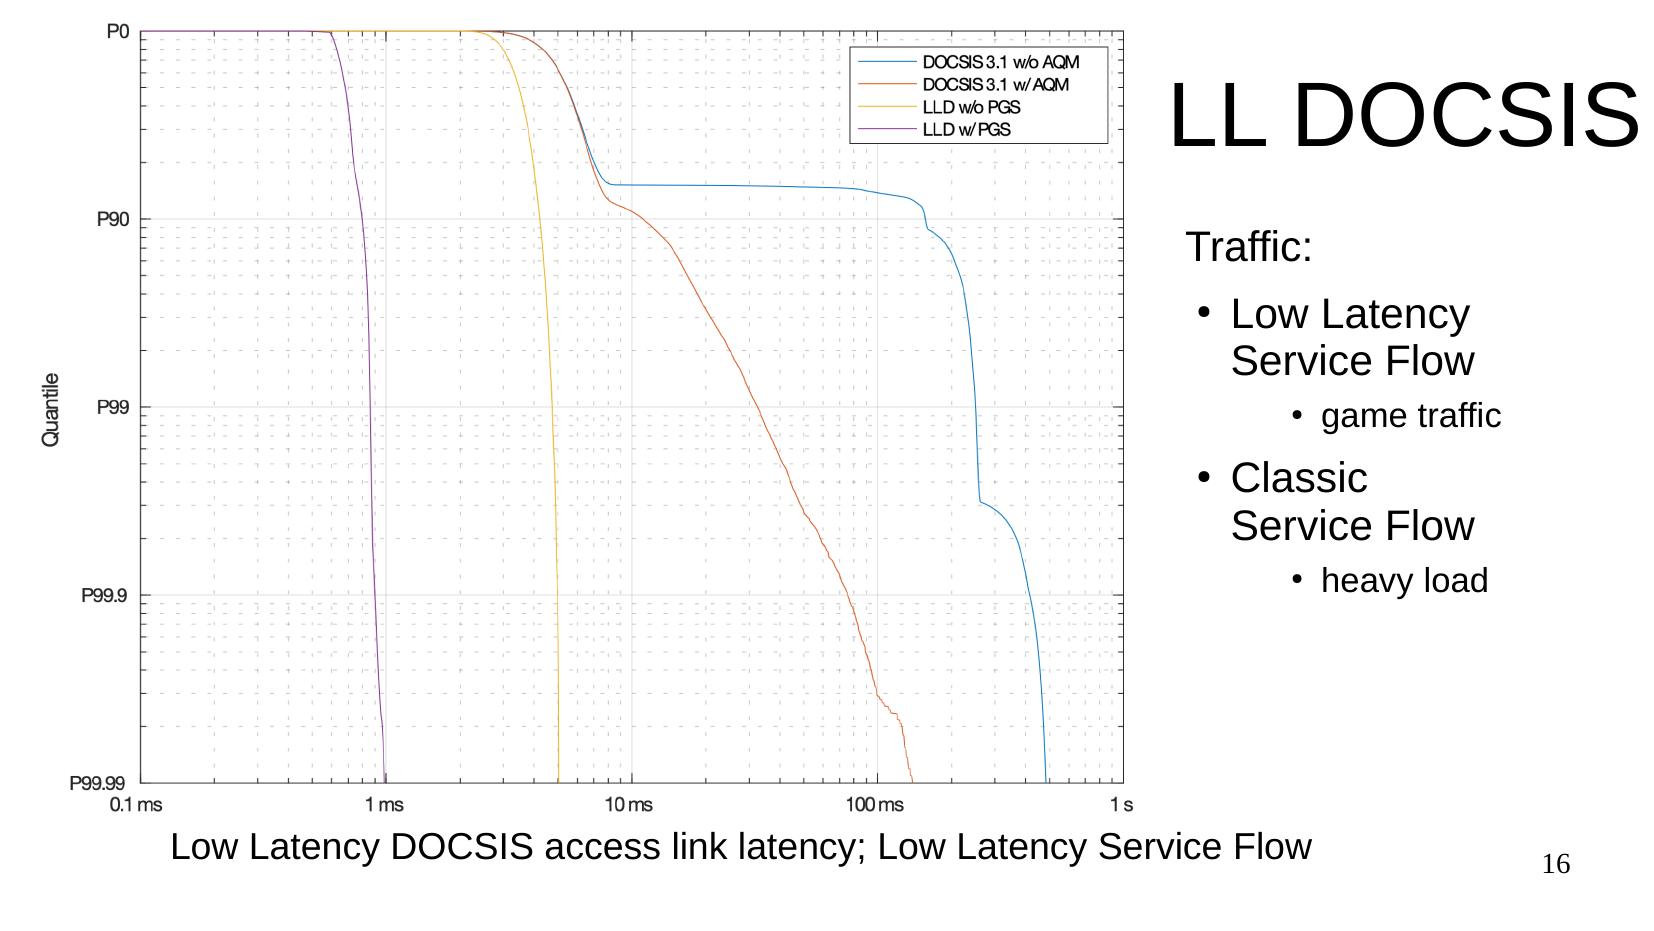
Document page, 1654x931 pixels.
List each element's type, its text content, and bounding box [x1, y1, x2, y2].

title LL DOCSIS [1137, 30, 1644, 199]
text_box Low Latency DOCSIS access link latency; Low Latency Service Flow [155, 817, 1361, 875]
picture [36, 19, 1137, 846]
list Traffic: Low Latency Service Flow game traffic Classic Service Flow heavy load [1185, 222, 1571, 609]
